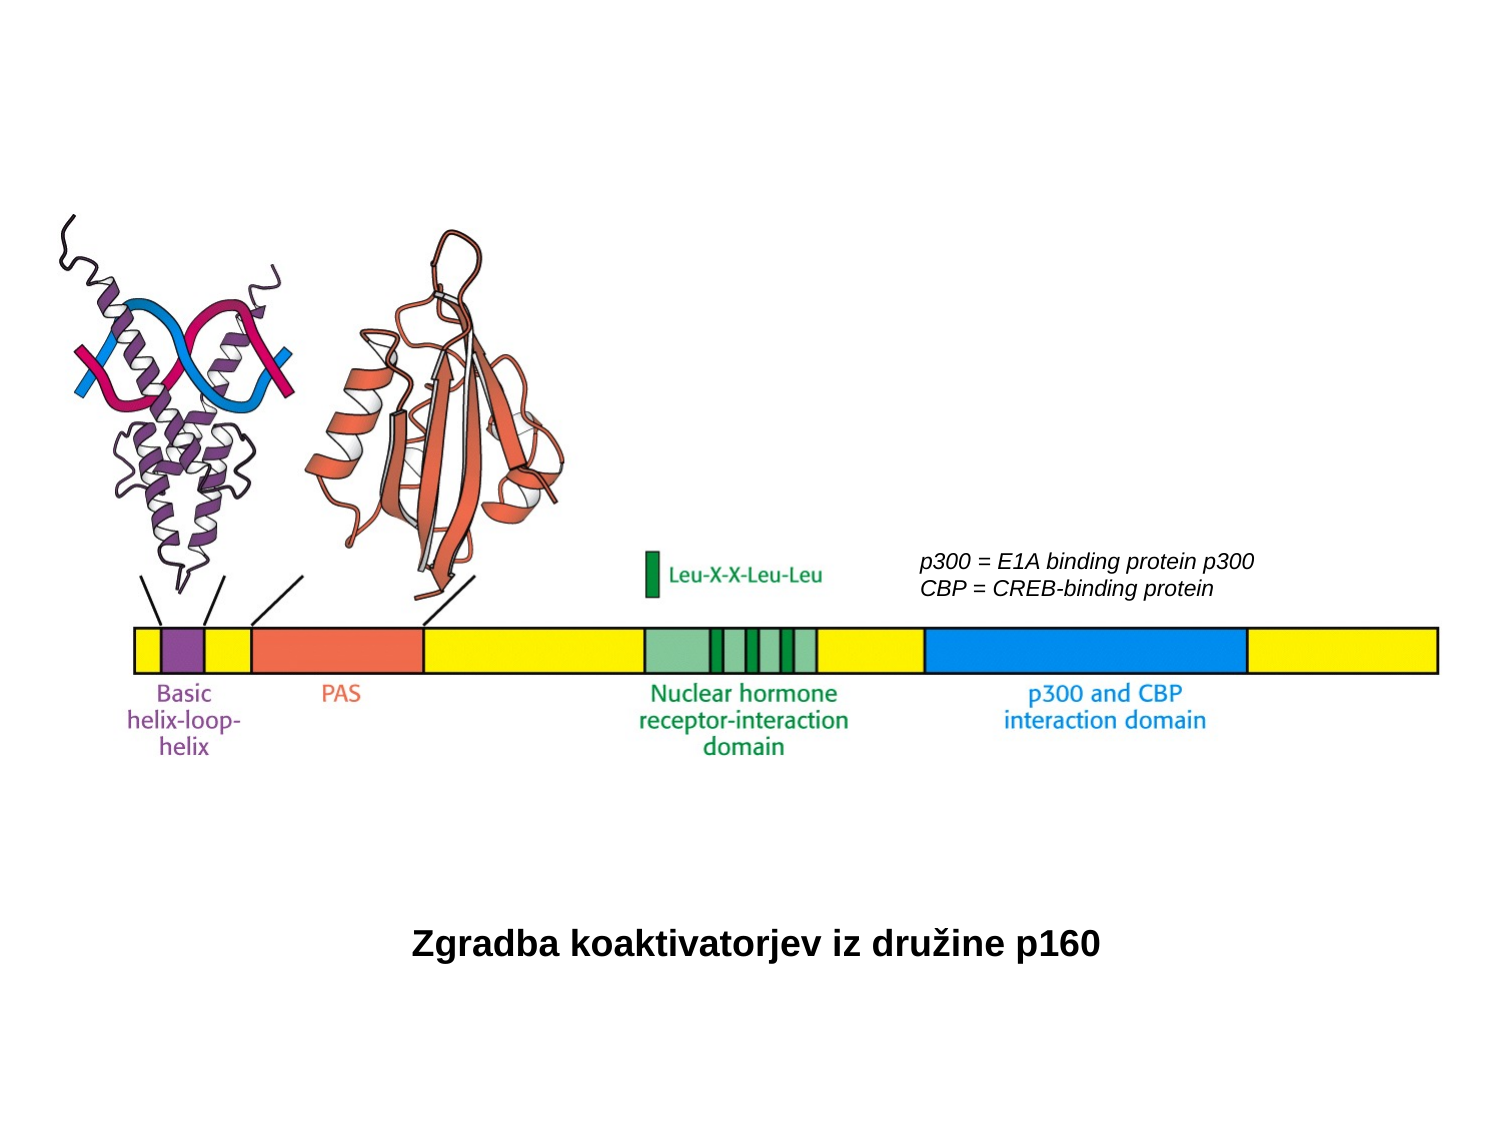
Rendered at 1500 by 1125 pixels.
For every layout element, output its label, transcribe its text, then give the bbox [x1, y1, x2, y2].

text_box Zgradba koaktivatorjev iz družine p160 [396, 911, 1117, 972]
picture [49, 196, 1450, 773]
text_box p300 = E1A binding protein p300 CBP = CREB-binding protein [905, 538, 1270, 609]
